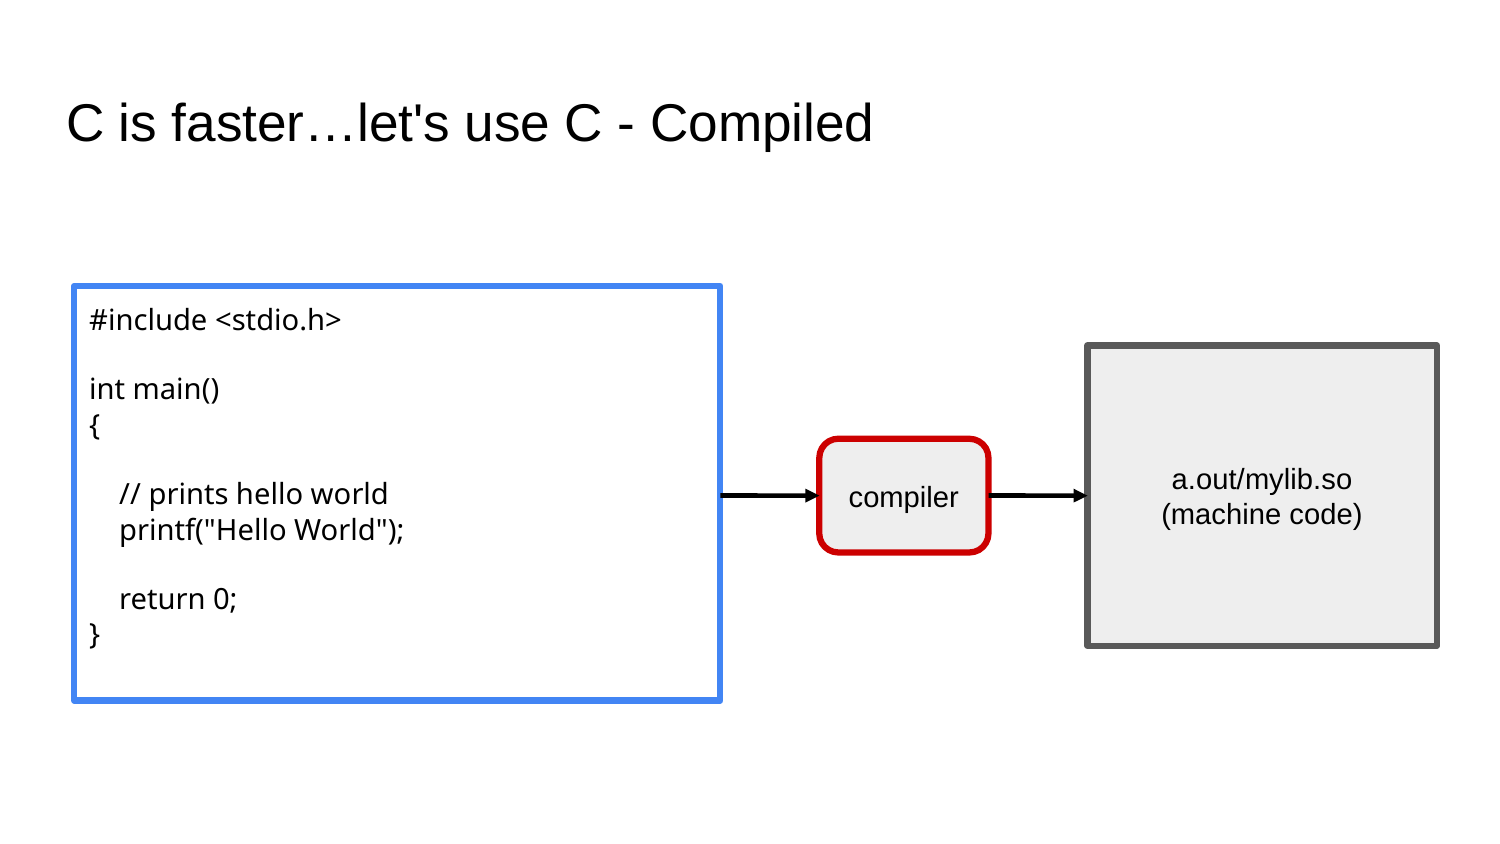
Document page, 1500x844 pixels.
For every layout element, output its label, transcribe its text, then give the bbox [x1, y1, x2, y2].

text_box compiler [819, 438, 989, 553]
text_box a.out/mylib.so (machine code) [1087, 345, 1437, 646]
text_box #include <stdio.h> int main() { // prints hello world printf("Hello World"); return 0; } [74, 286, 721, 701]
title C is faster…let's use C - Compiled [51, 72, 1449, 167]
